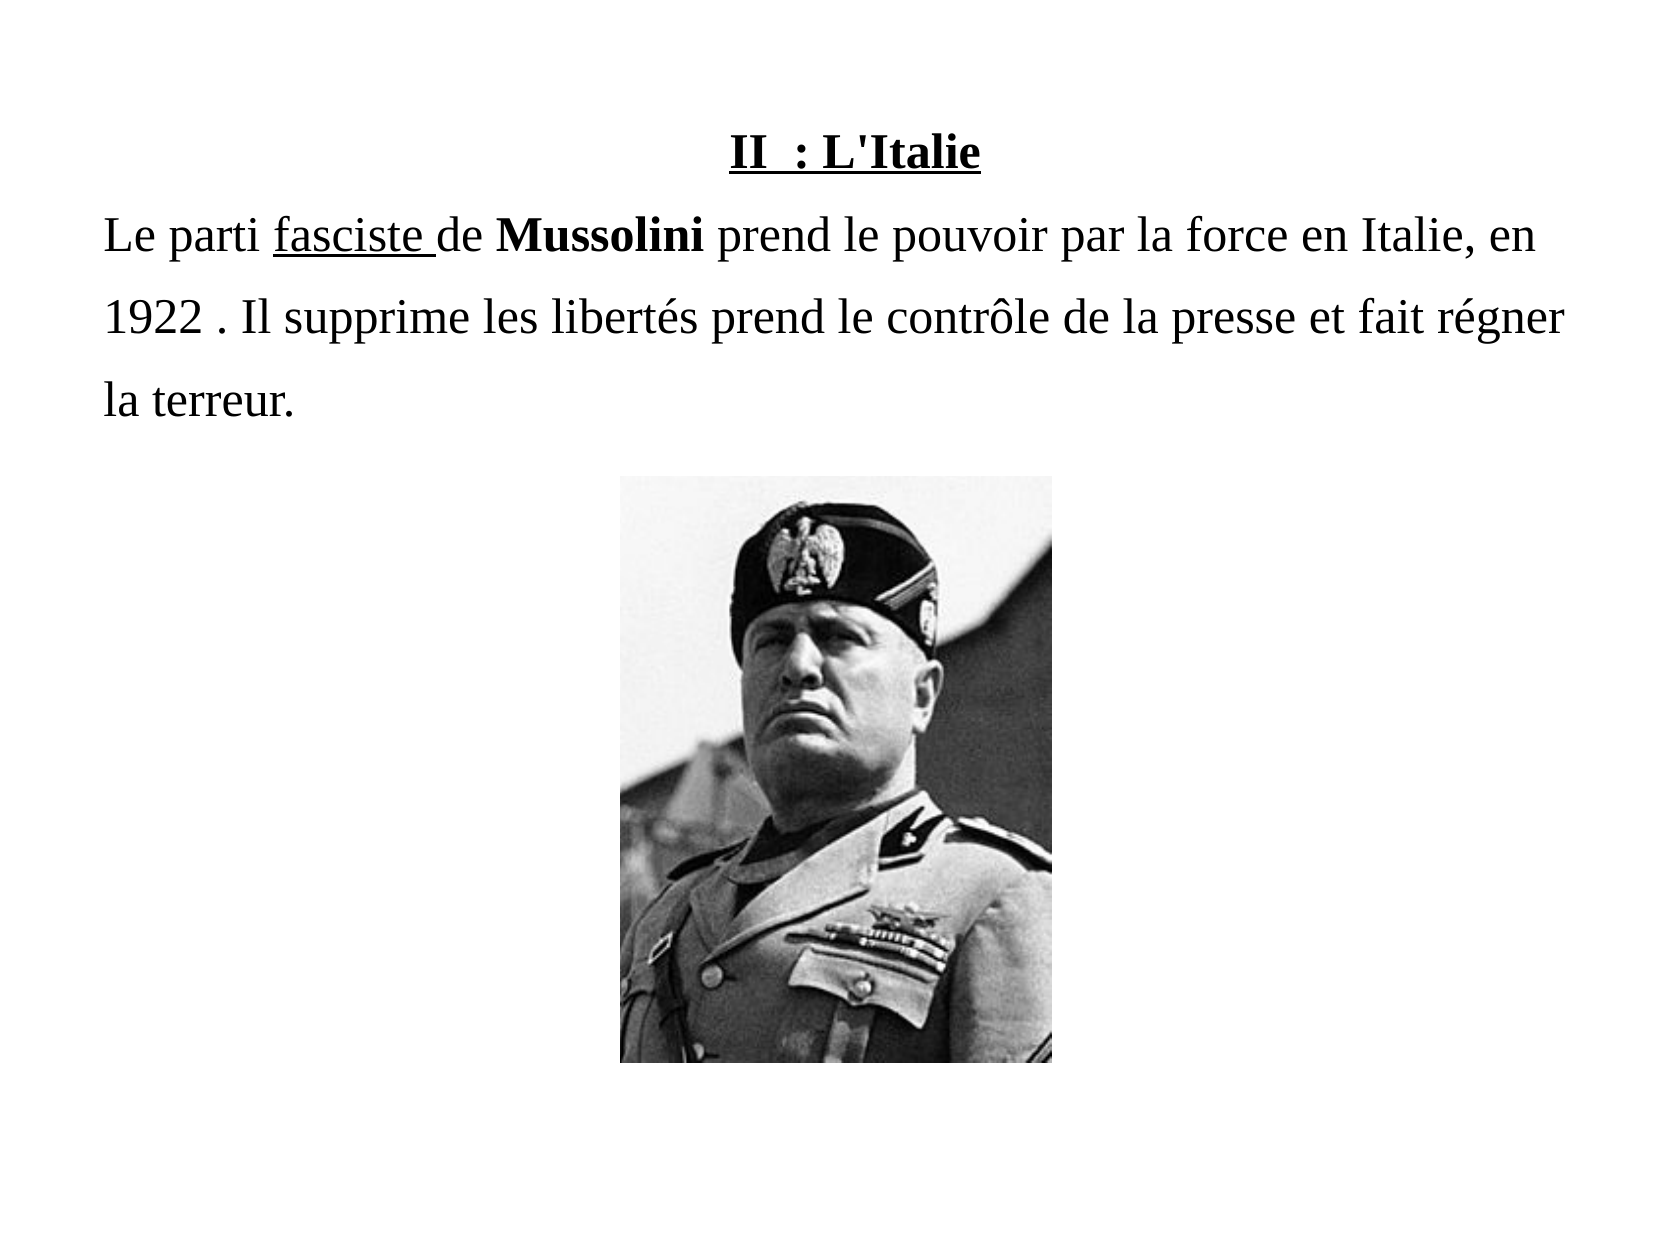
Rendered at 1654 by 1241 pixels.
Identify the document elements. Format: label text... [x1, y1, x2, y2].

picture [620, 476, 1052, 1063]
text_box II : L'Italie Le parti fasciste de Mussolini prend le pouvoir par la force en Italie, en 1922 . Il supprime les libertés prend le contrôle de la presse et fait régner la terreur. [88, 88, 1622, 415]
